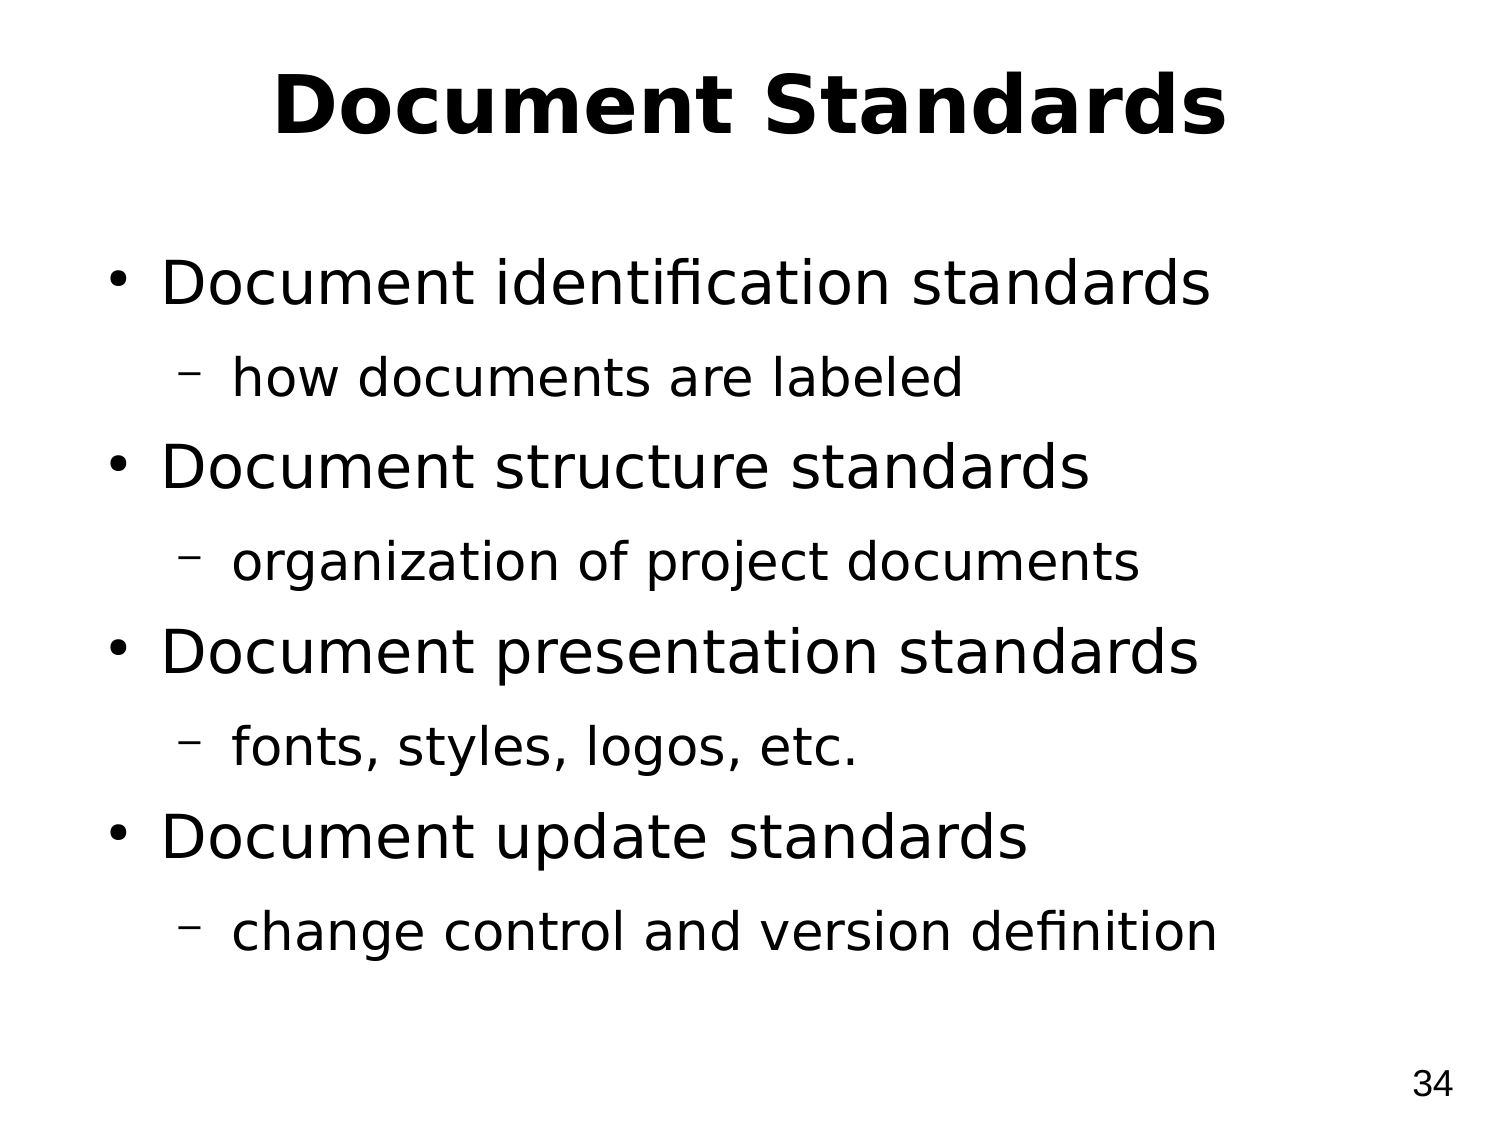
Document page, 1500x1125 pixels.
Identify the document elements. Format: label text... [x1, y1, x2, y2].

list Document identification standards how documents are labeled Document structure standards organization of project documents Document presentation standards fonts, styles, logos, etc. Document update standards change control and version definition [75, 236, 1425, 1093]
title Document Standards [75, 44, 1425, 177]
